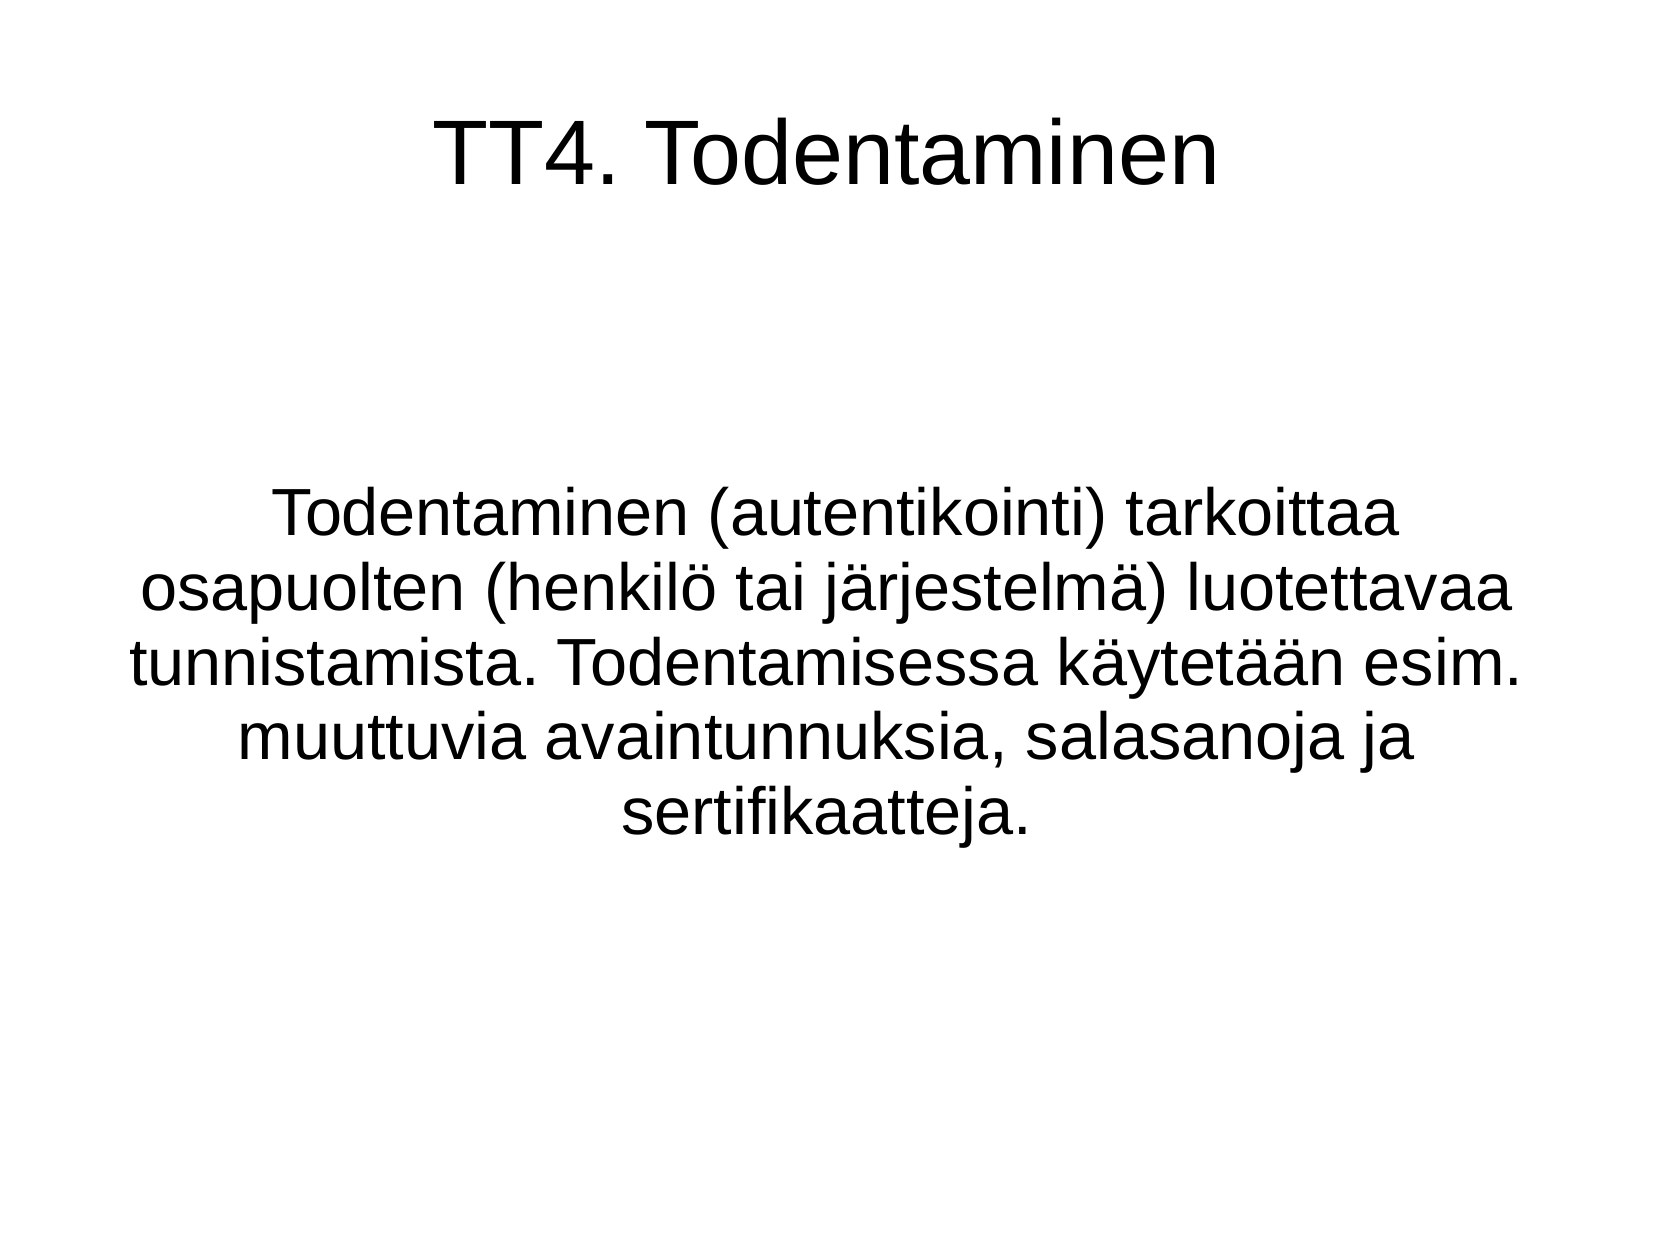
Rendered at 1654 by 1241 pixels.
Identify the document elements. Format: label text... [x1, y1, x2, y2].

title TT4. Todentaminen [82, 56, 1571, 250]
subtitle Todentaminen (autentikointi) tarkoittaa osapuolten (henkilö tai järjestelmä) luotettavaa tunnistamista. Todentamisessa käytetään esim. muuttuvia avaintunnuksia, salasanoja ja sertifikaatteja. [82, 297, 1571, 1102]
